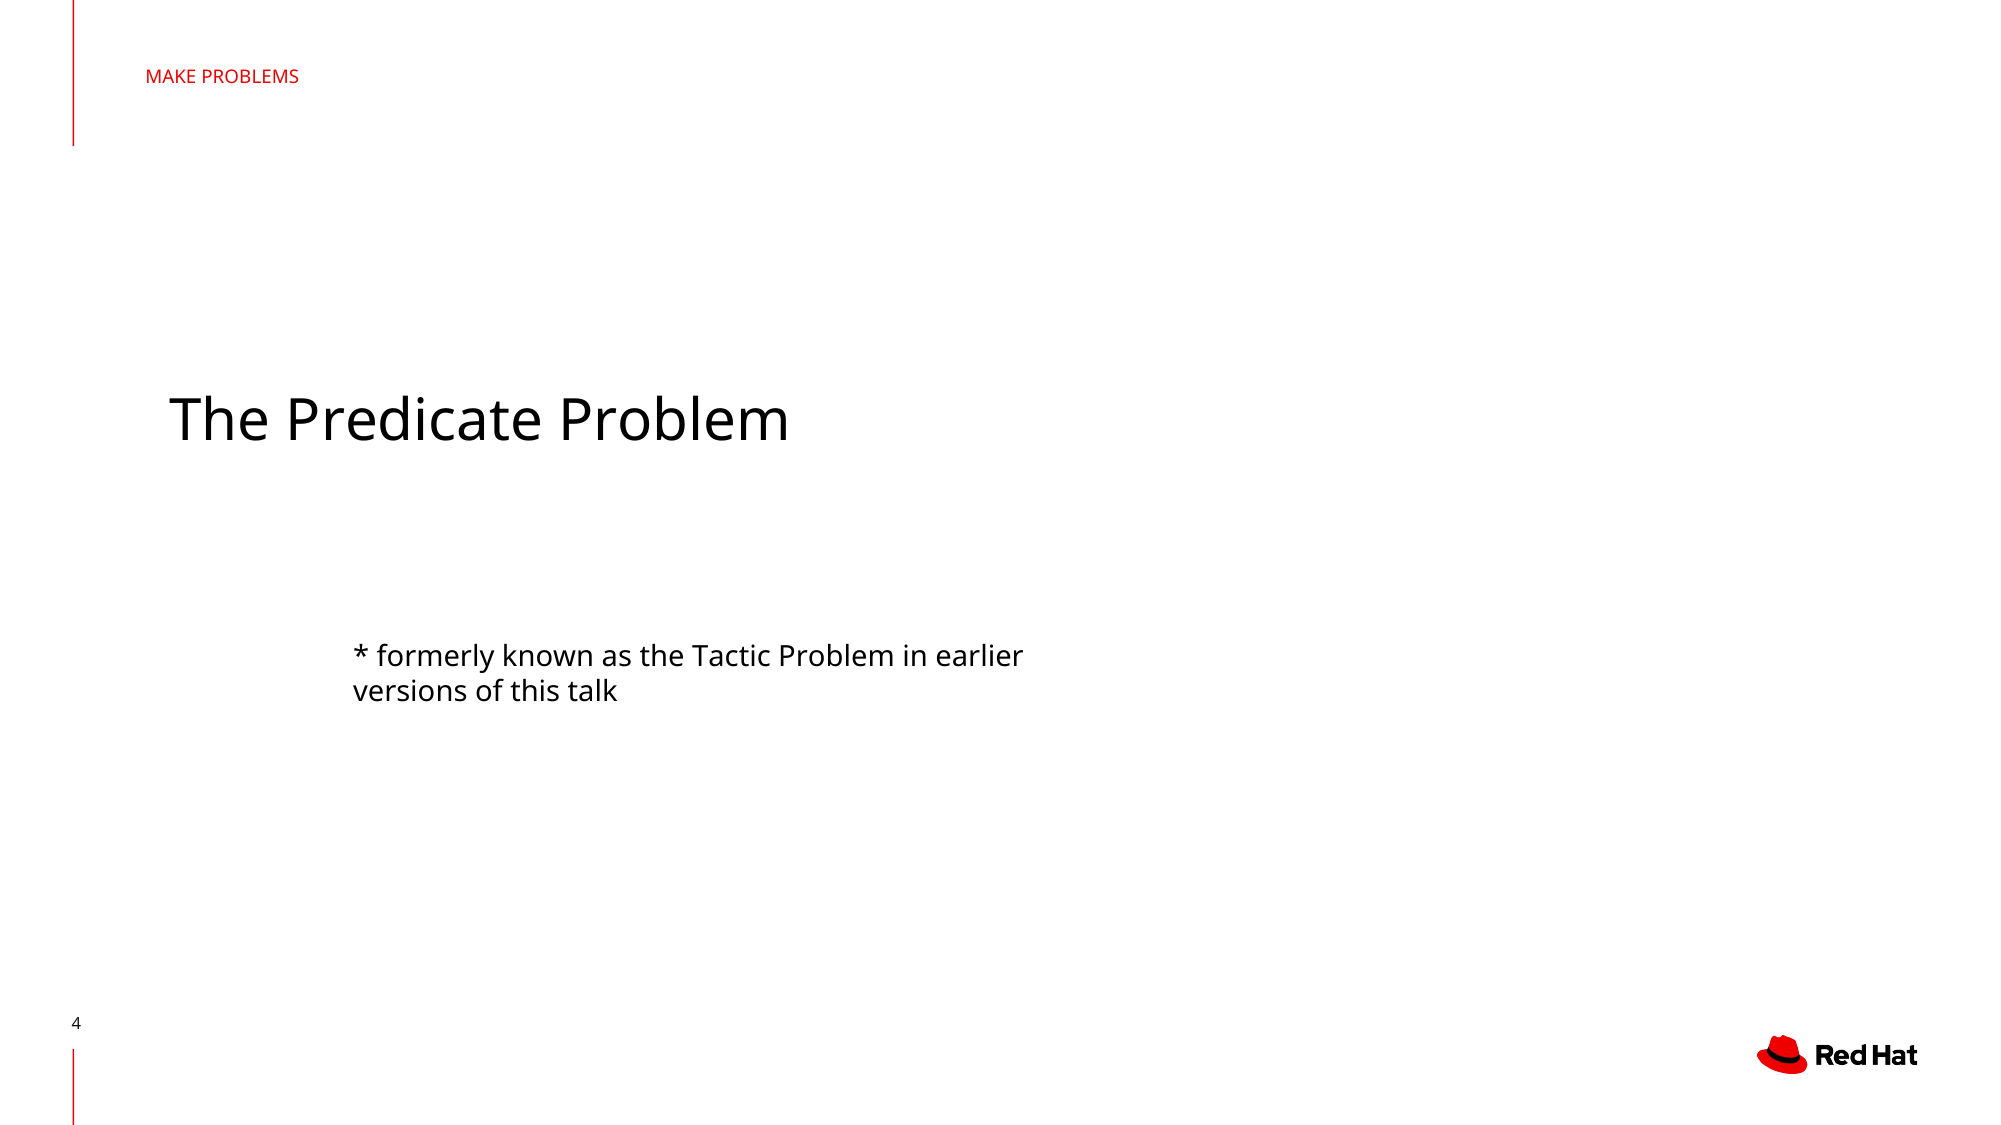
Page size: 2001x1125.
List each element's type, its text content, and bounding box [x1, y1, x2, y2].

text_box * formerly known as the Tactic Problem in earlier versions of this talk [338, 630, 1044, 715]
text_box MAKE PROBLEMS [73, 9, 918, 144]
picture [1757, 1035, 1918, 1074]
text_box The Predicate Problem [154, 235, 1807, 460]
